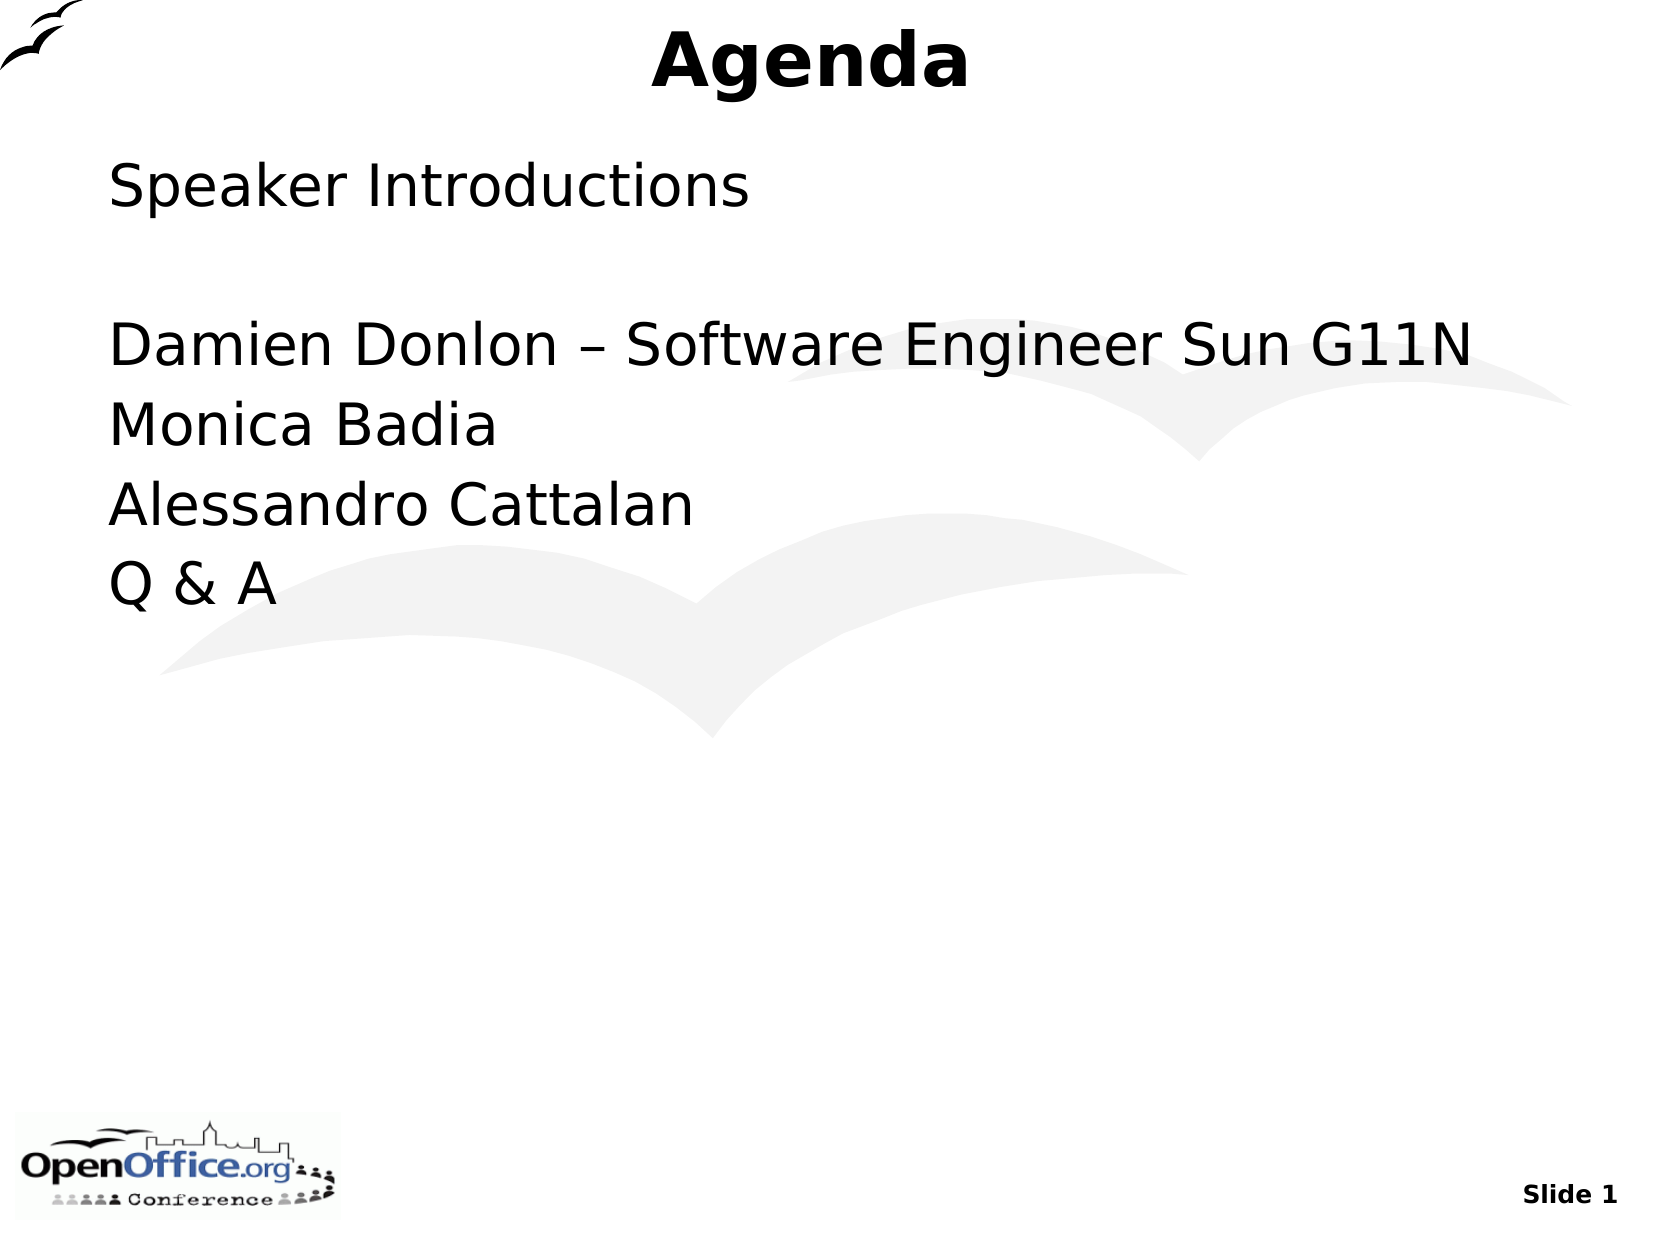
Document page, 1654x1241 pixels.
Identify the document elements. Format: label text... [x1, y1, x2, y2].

title Agenda [0, 0, 1654, 121]
list Speaker Introductions Damien Donlon – Software Engineer Sun G11N Monica Badia Alessandro Cattalan Q & A [108, 152, 1535, 1104]
picture [15, 1112, 341, 1220]
